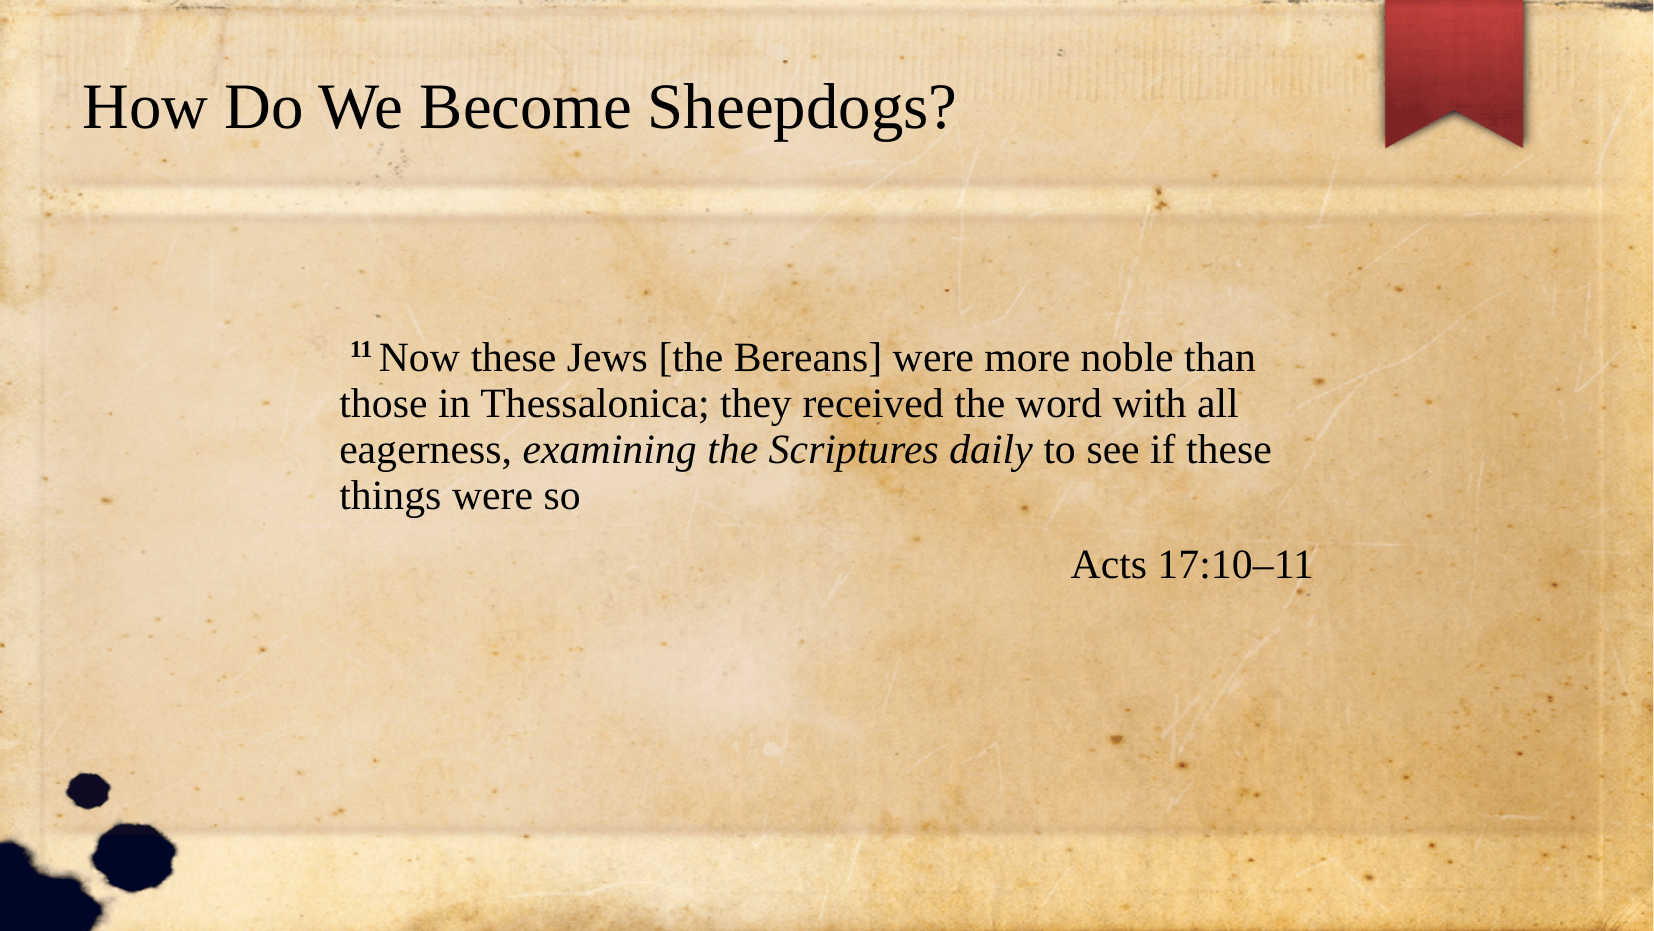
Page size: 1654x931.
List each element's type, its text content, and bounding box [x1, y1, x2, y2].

picture [0, 0, 1654, 931]
title How Do We Become Sheepdogs? [82, 37, 1347, 178]
list 11 Now these Jews [the Bereans] were more noble than those in Thessalonica; they received the word with all eagerness, examining the Scriptures daily to see if these things were so Acts 17:10–11 [339, 333, 1315, 597]
